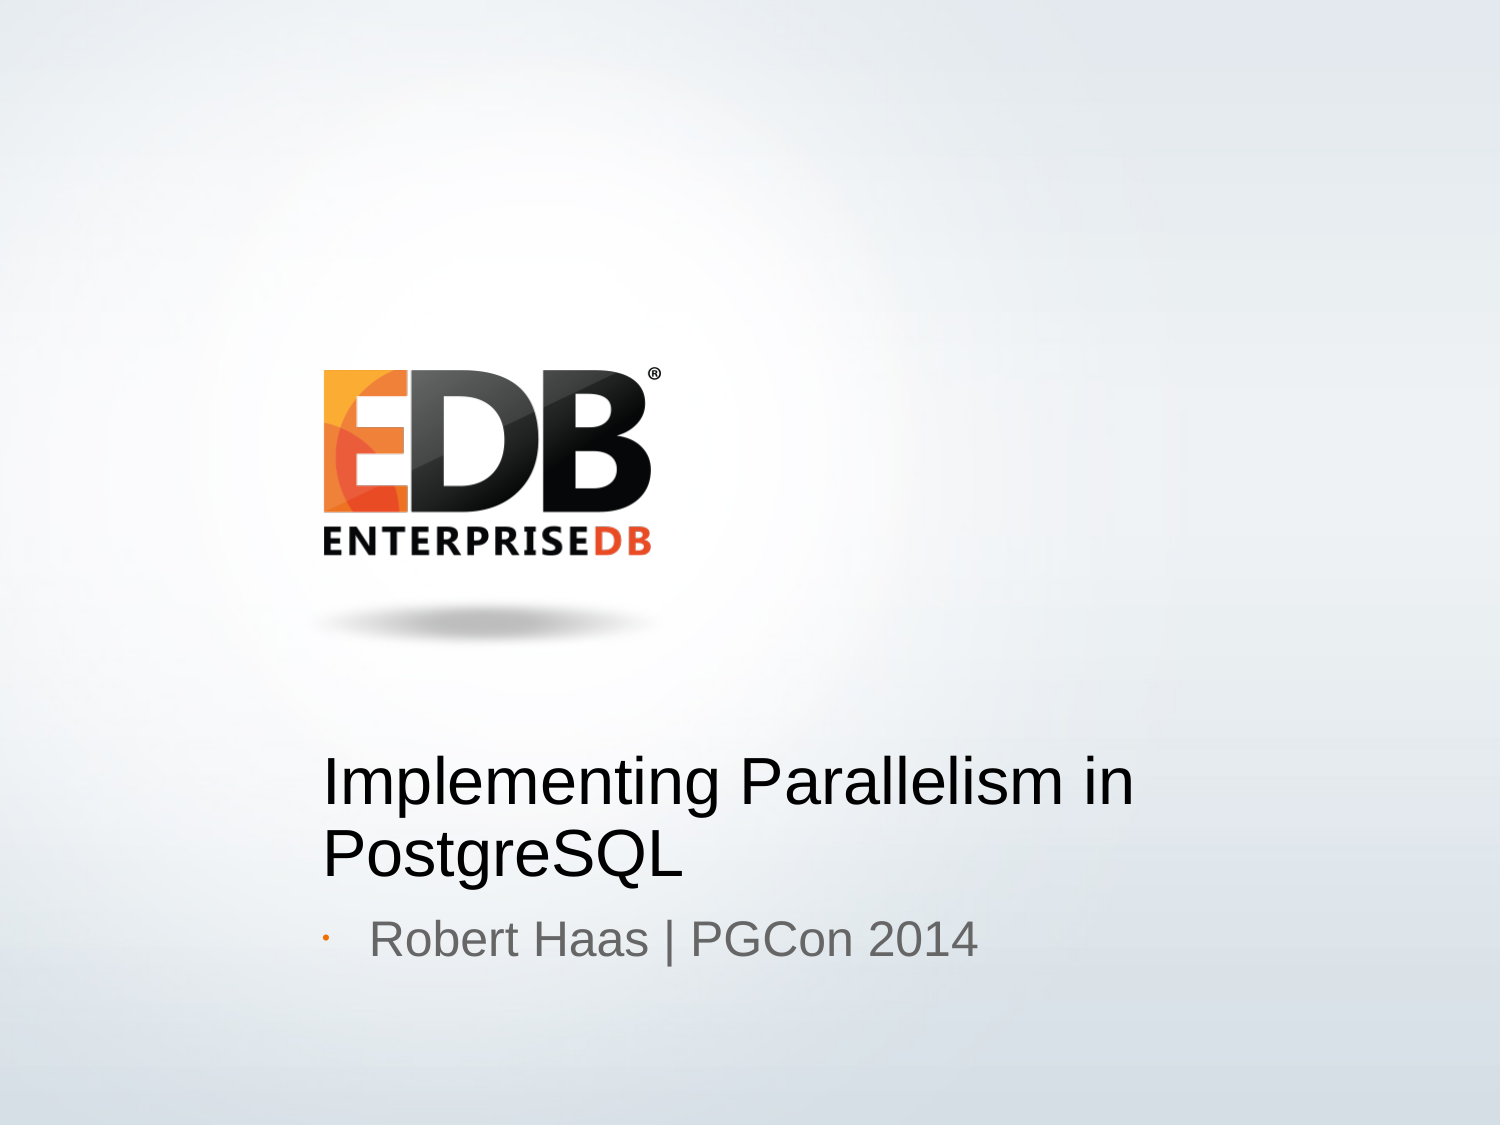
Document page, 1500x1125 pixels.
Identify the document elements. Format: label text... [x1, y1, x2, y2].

picture [0, 0, 1500, 1125]
title Implementing Parallelism in PostgreSQL [307, 739, 1435, 902]
list Robert Haas | PGCon 2014 [307, 903, 1002, 980]
